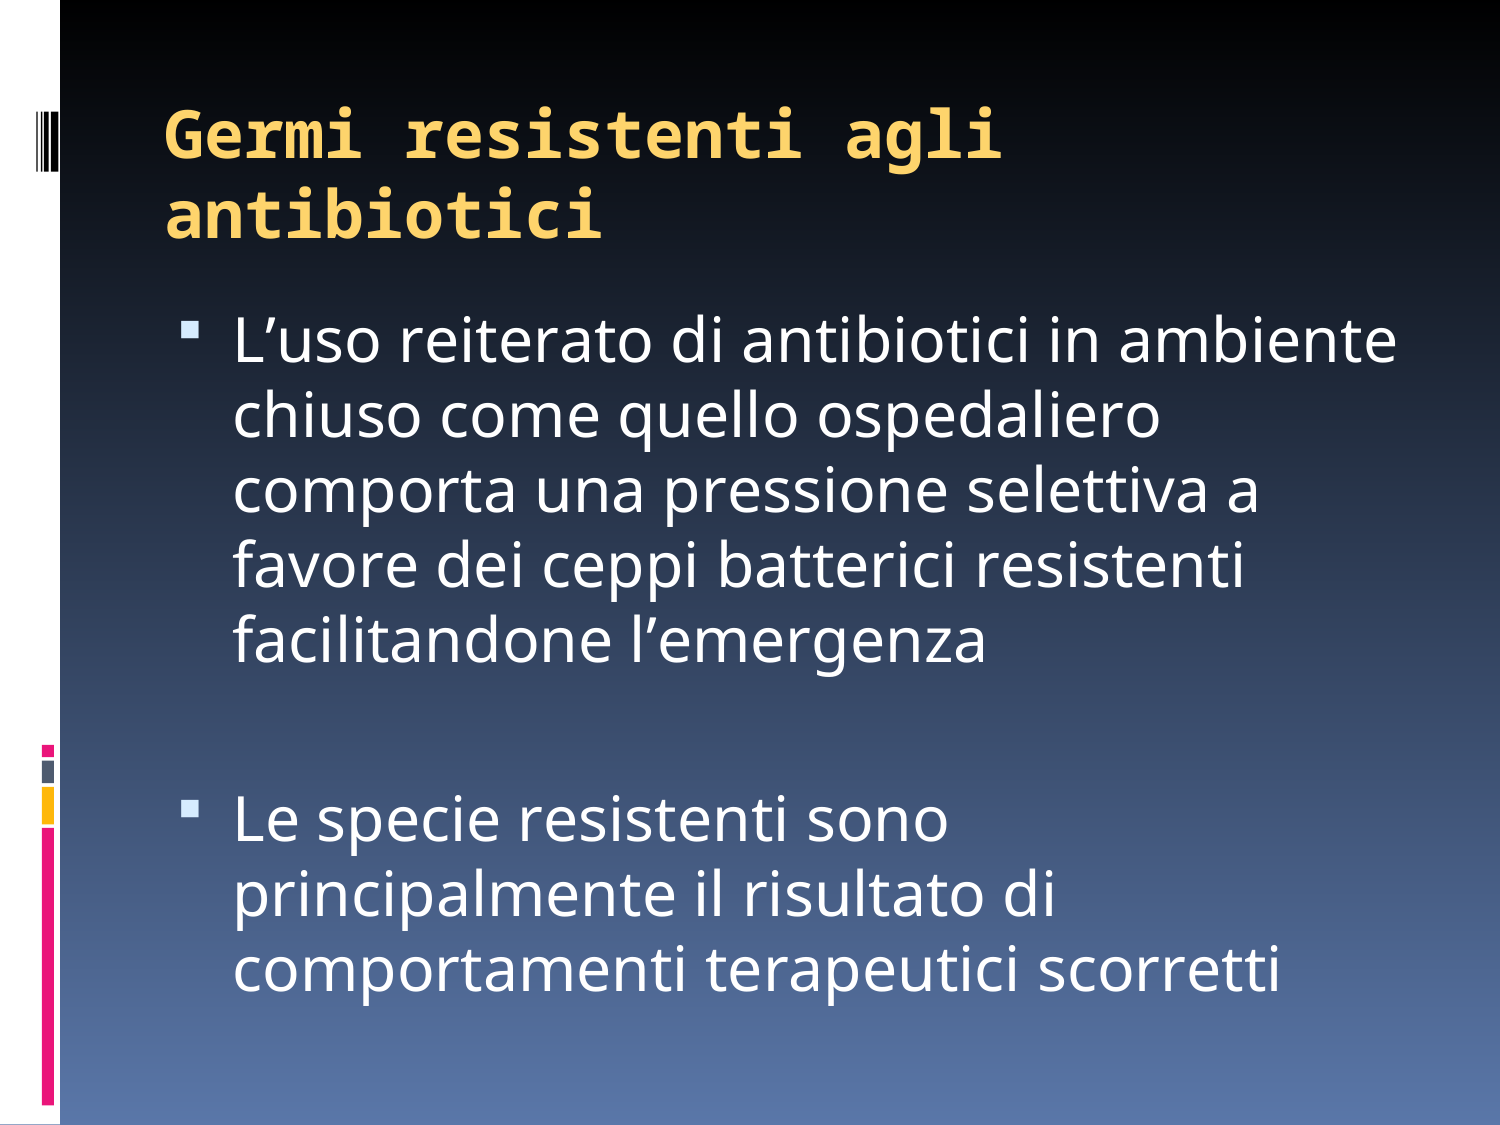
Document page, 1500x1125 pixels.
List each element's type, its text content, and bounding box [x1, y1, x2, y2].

list L’uso reiterato di antibiotici in ambiente chiuso come quello ospedaliero comporta una pressione selettiva a favore dei ceppi batterici resistenti facilitandone l’emergenza Le specie resistenti sono principalmente il risultato di comportamenti terapeutici scorretti [150, 292, 1426, 1043]
title Germi resistenti agli antibiotici [150, 84, 1426, 235]
